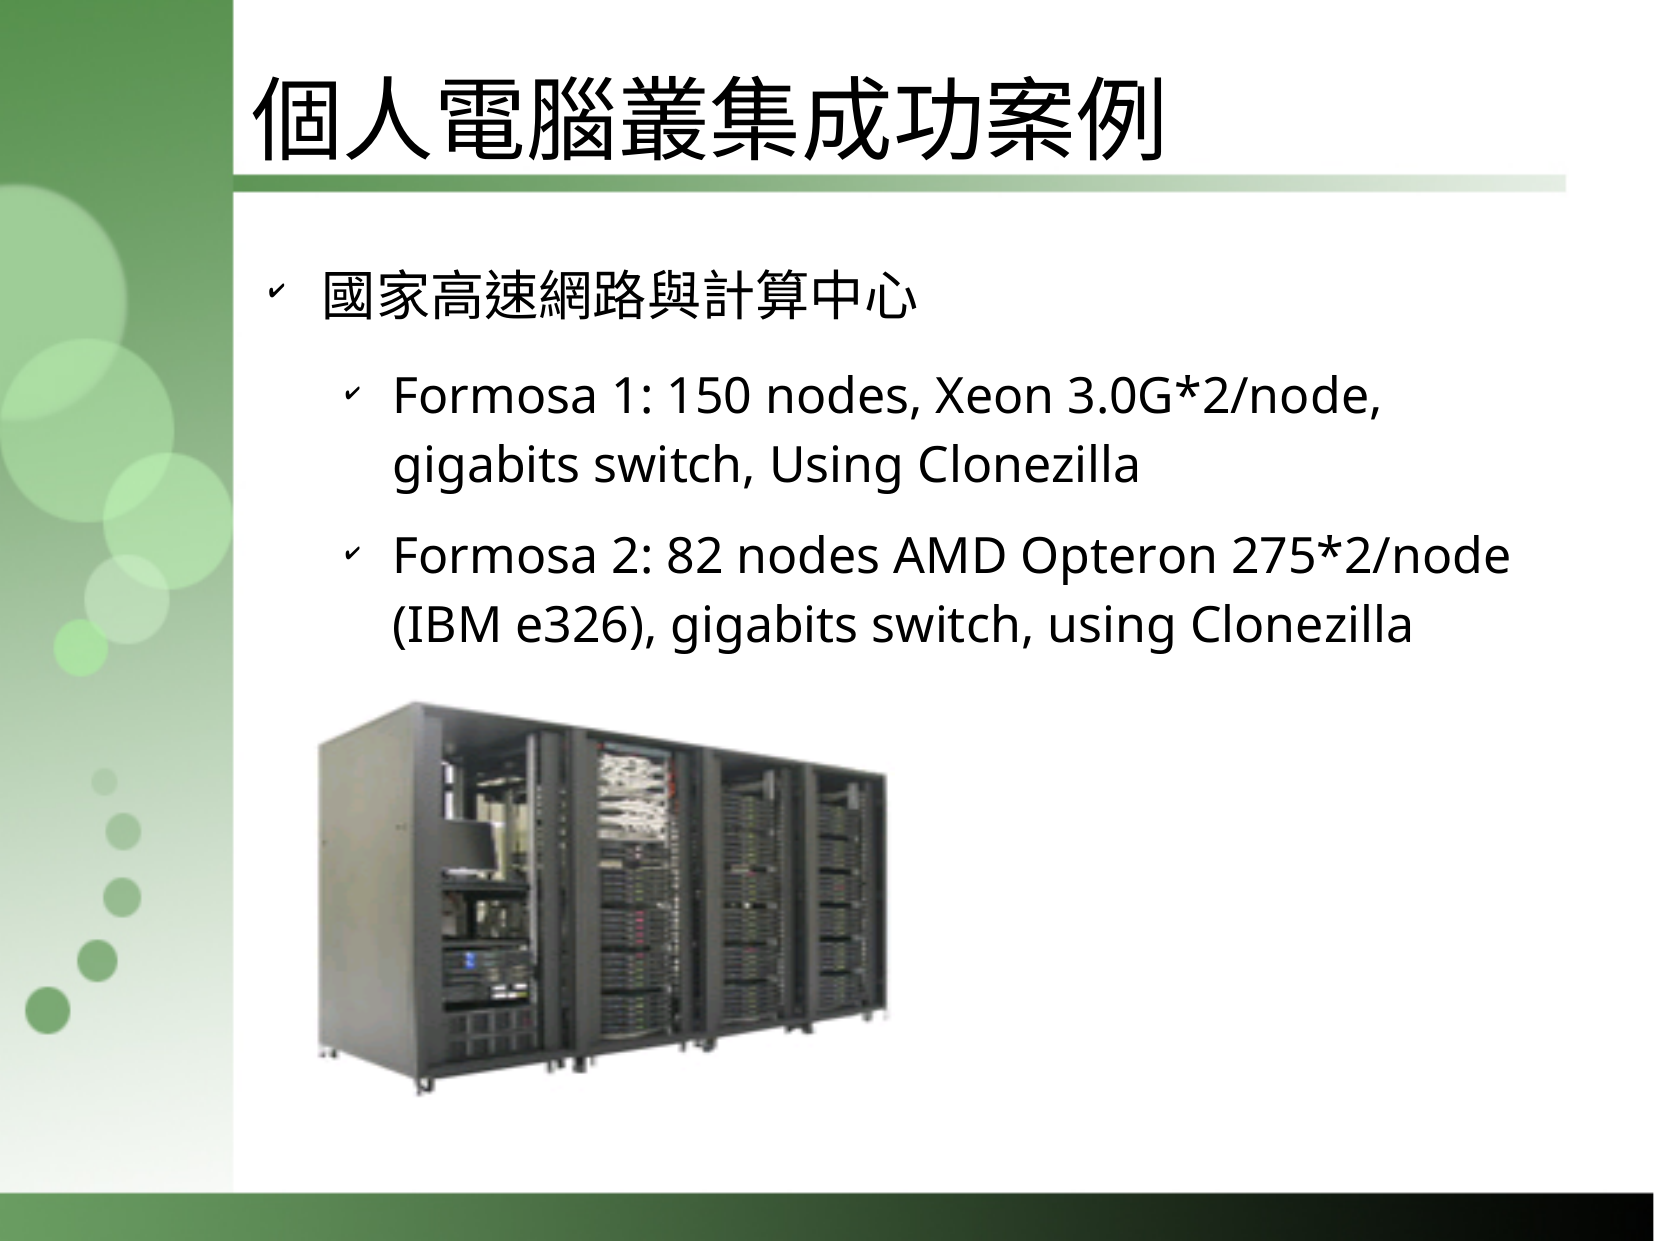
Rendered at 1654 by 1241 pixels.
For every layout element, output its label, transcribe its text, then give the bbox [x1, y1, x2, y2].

picture [0, 0, 1654, 1241]
title 個人電腦叢集成功案例 [236, 41, 1595, 185]
list 國家高速網路與計算中心 Formosa 1: 150 nodes, Xeon 3.0G*2/node, gigabits switch, Using Clonezilla Formosa 2: 82 nodes AMD Opteron 275*2/node (IBM e326), gigabits switch, using Clonezilla [236, 244, 1595, 931]
